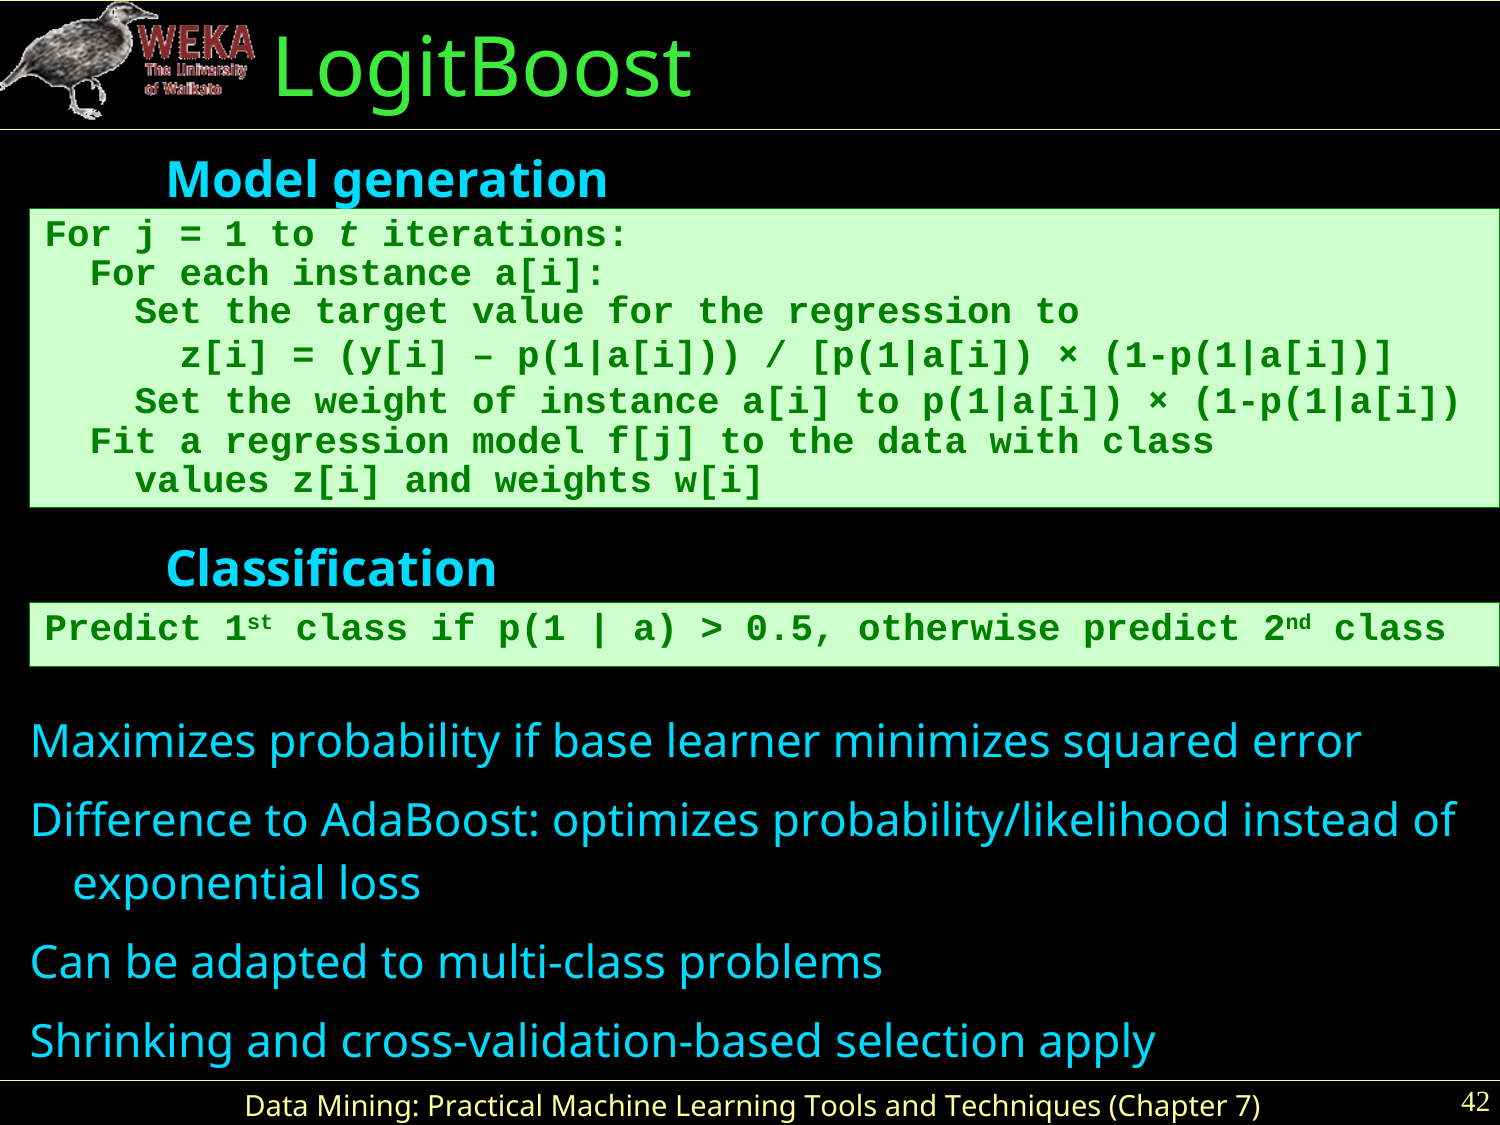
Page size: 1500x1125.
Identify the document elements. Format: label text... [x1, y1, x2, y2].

title LogitBoost [295, 0, 1486, 159]
picture [0, 1, 266, 129]
text_box For j = 1 to t iterations: For each instance a[i]: Set the target value for the regression to z[i] = (y[i] – p(1|a[i])) / [p(1|a[i]) × (1-p(1|a[i])] Set the weight of instance a[i] to p(1|a[i]) × (1-p(1|a[i]) Fit a regression model f[j] to the data with class values z[i] and weights w[i] [29, 208, 1500, 502]
text_box Model generation [150, 136, 1338, 227]
text_box Classification [150, 525, 1338, 602]
list Maximizes probability if base learner minimizes squared error Difference to AdaBoost: optimizes probability/likelihood instead of exponential loss Can be adapted to multi-class problems Shrinking and cross-validation-based selection apply [29, 708, 1477, 1061]
text_box Predict 1st class if p(1 | a) > 0.5, otherwise predict 2nd class [29, 602, 1500, 667]
